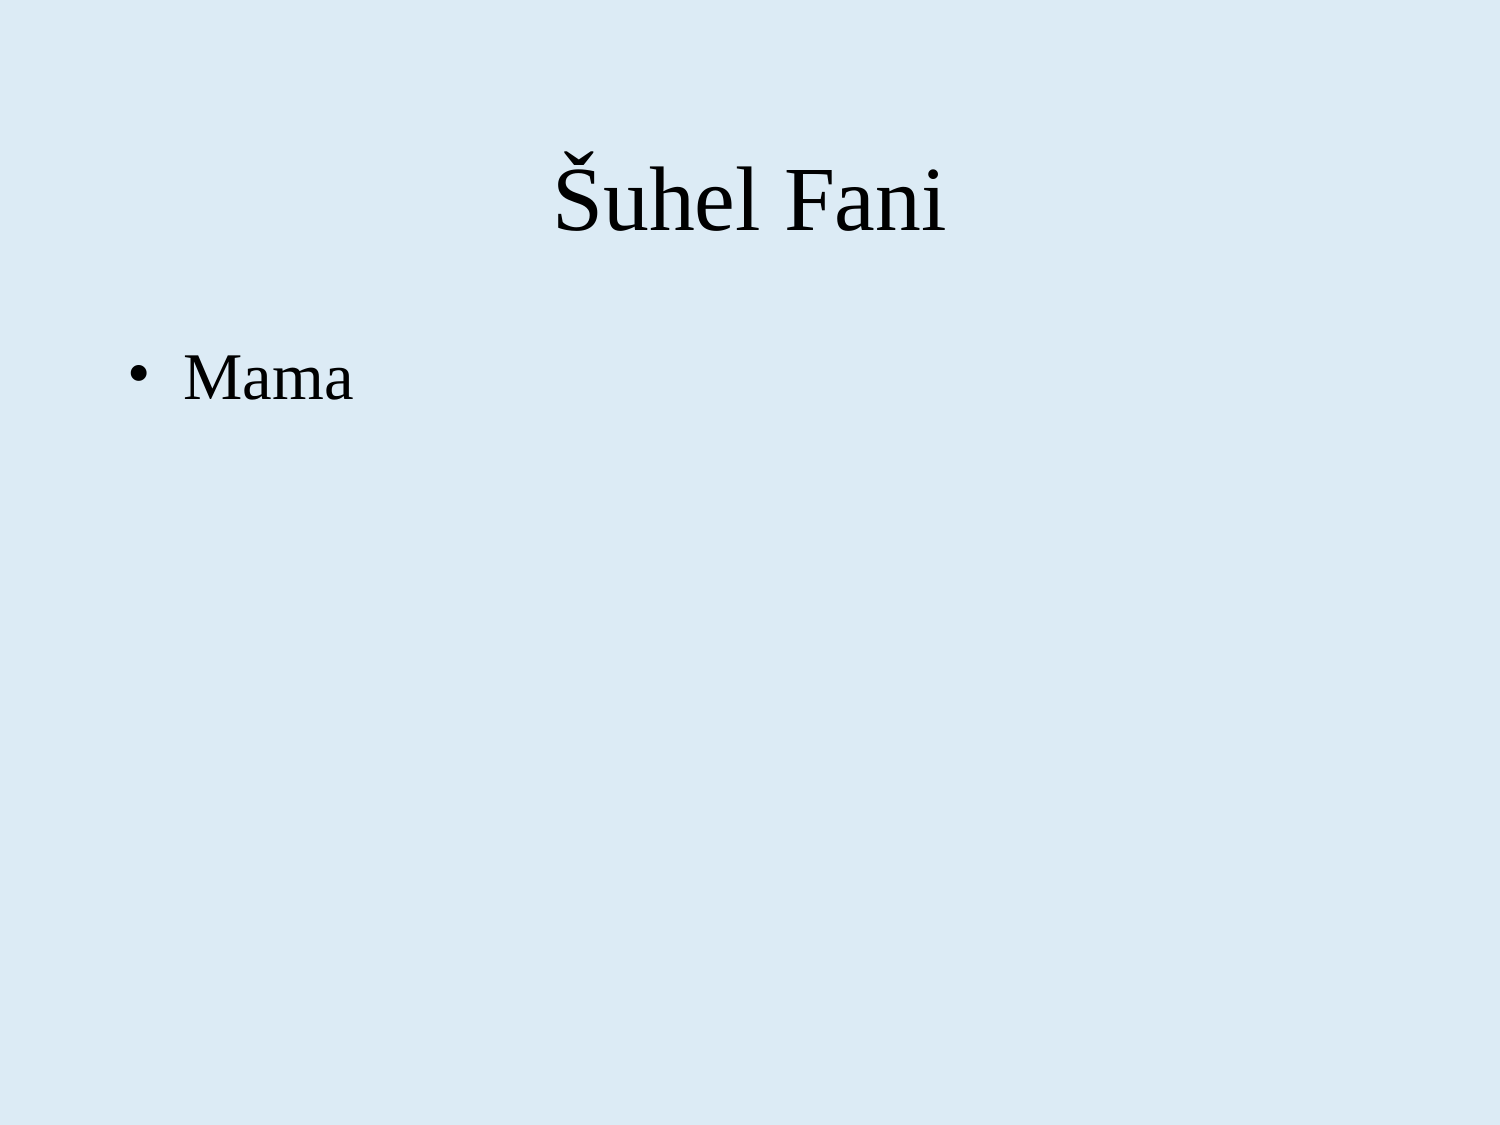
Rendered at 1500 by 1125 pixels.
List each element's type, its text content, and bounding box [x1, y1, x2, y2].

title Šuhel Fani [112, 99, 1388, 288]
list Mama [112, 324, 1388, 1000]
